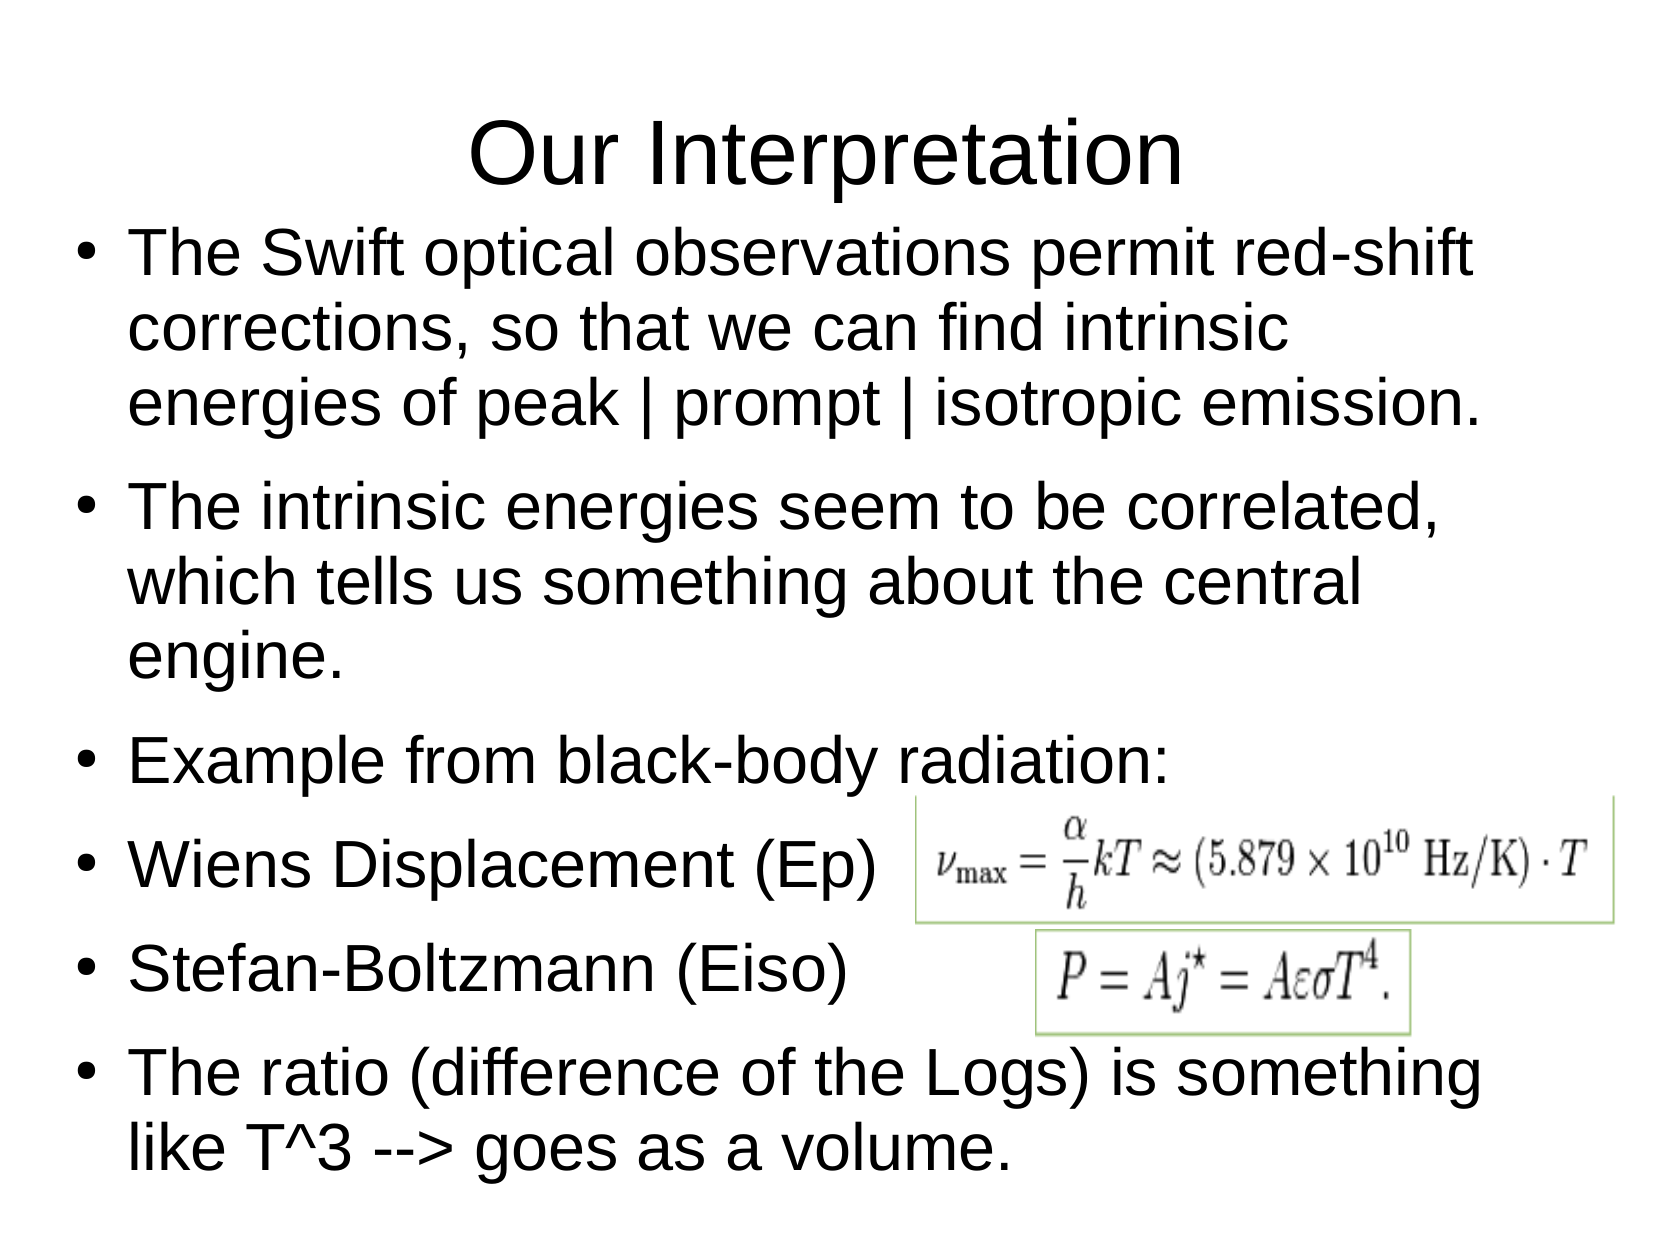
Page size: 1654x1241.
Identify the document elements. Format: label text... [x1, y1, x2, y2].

title Our Interpretation [82, 49, 1571, 257]
list The Swift optical observations permit red-shift corrections, so that we can find intrinsic energies of peak | prompt | isotropic emission. The intrinsic energies seem to be correlated, which tells us something about the central engine. Example from black-body radiation: Wiens Displacement (Ep) Stefan-Boltzmann (Eiso) The ratio (difference of the Logs) is something like T^3 --> goes as a volume. [56, 215, 1546, 1241]
picture [915, 794, 1619, 1044]
